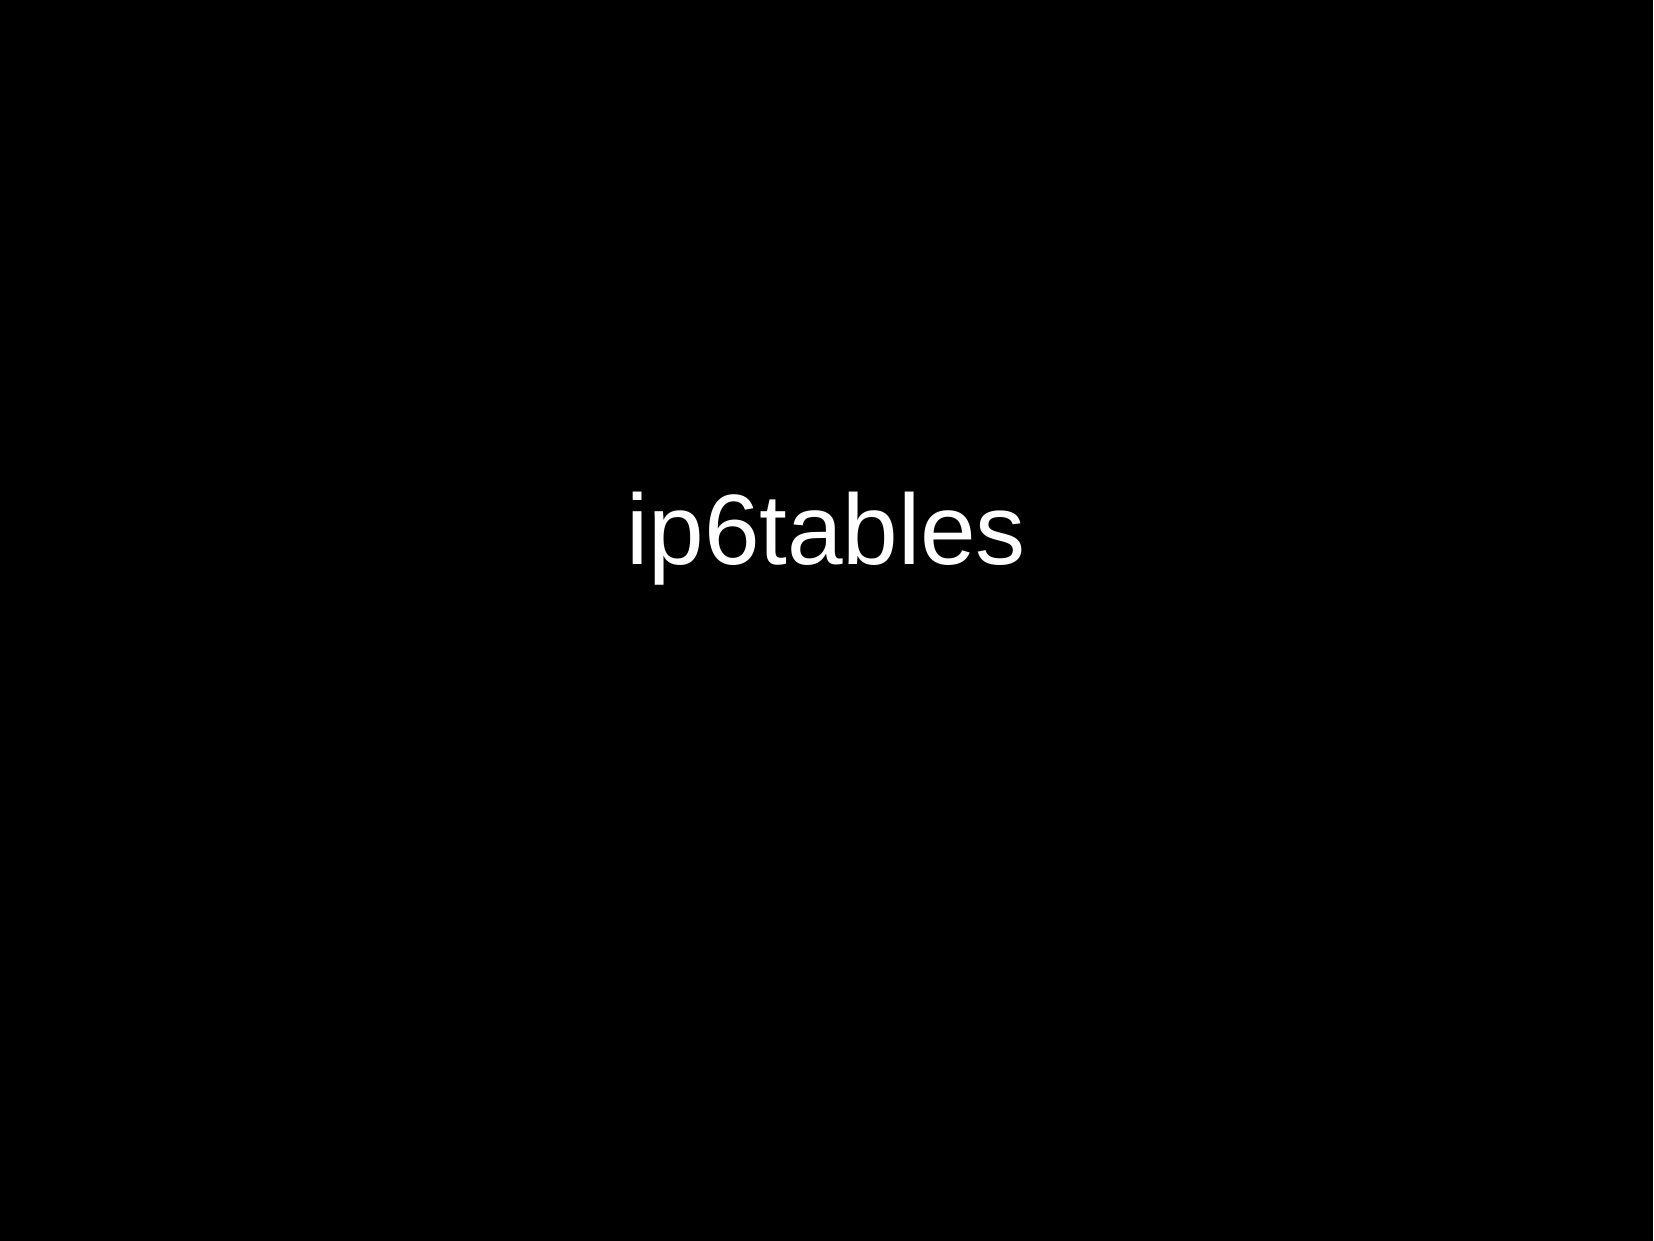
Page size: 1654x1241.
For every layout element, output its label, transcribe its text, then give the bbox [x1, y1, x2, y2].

subtitle ip6tables [82, 49, 1571, 1010]
